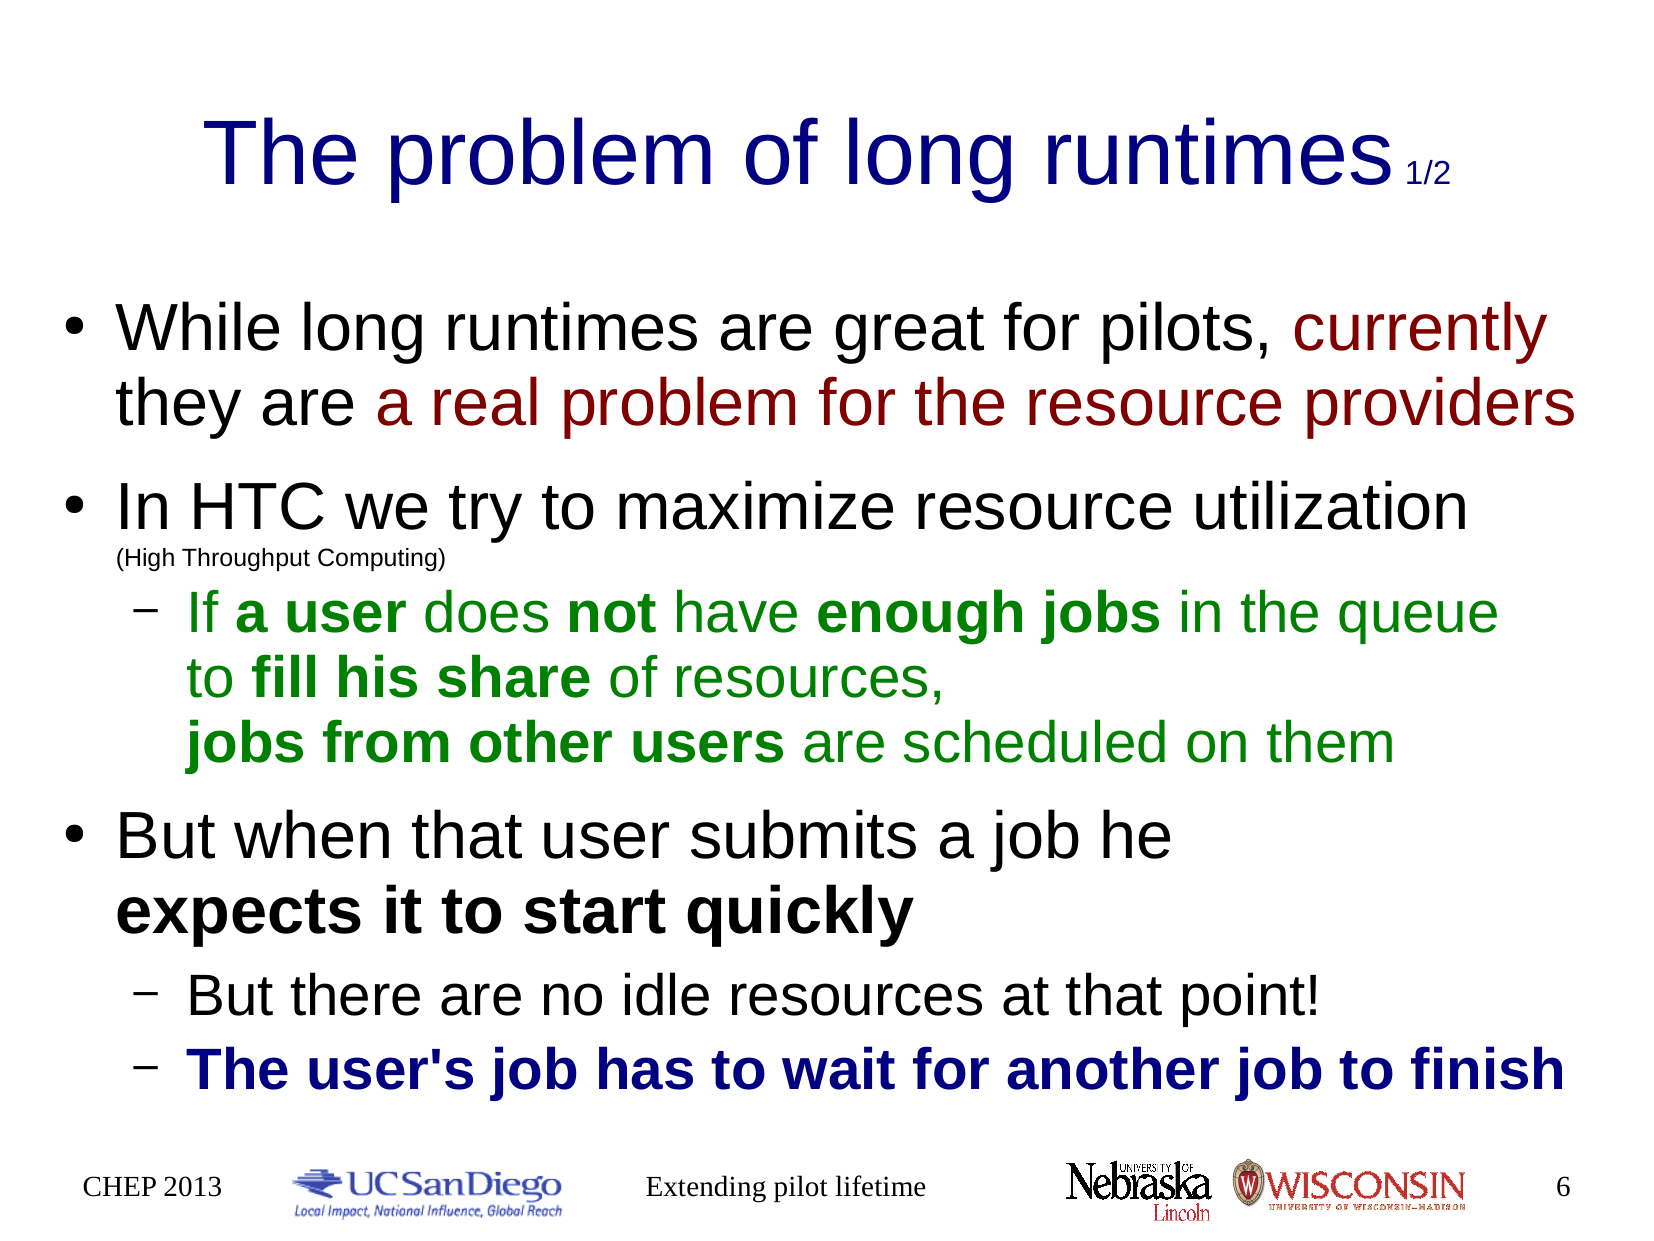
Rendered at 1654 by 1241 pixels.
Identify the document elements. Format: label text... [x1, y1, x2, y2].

picture [1066, 1160, 1212, 1221]
picture [1232, 1158, 1465, 1210]
title The problem of long runtimes 1/2 [82, 49, 1571, 257]
list While long runtimes are great for pilots, currently they are a real problem for the resource providers In HTC we try to maximize resource utilization (High Throughput Computing) If a user does not have enough jobs in the queue to fill his share of resources, jobs from other users are scheduled on them But when that user submits a job he expects it to start quickly But there are no idle resources at that point! The user's job has to wait for another job to finish [45, 290, 1621, 1156]
picture [292, 1169, 563, 1220]
